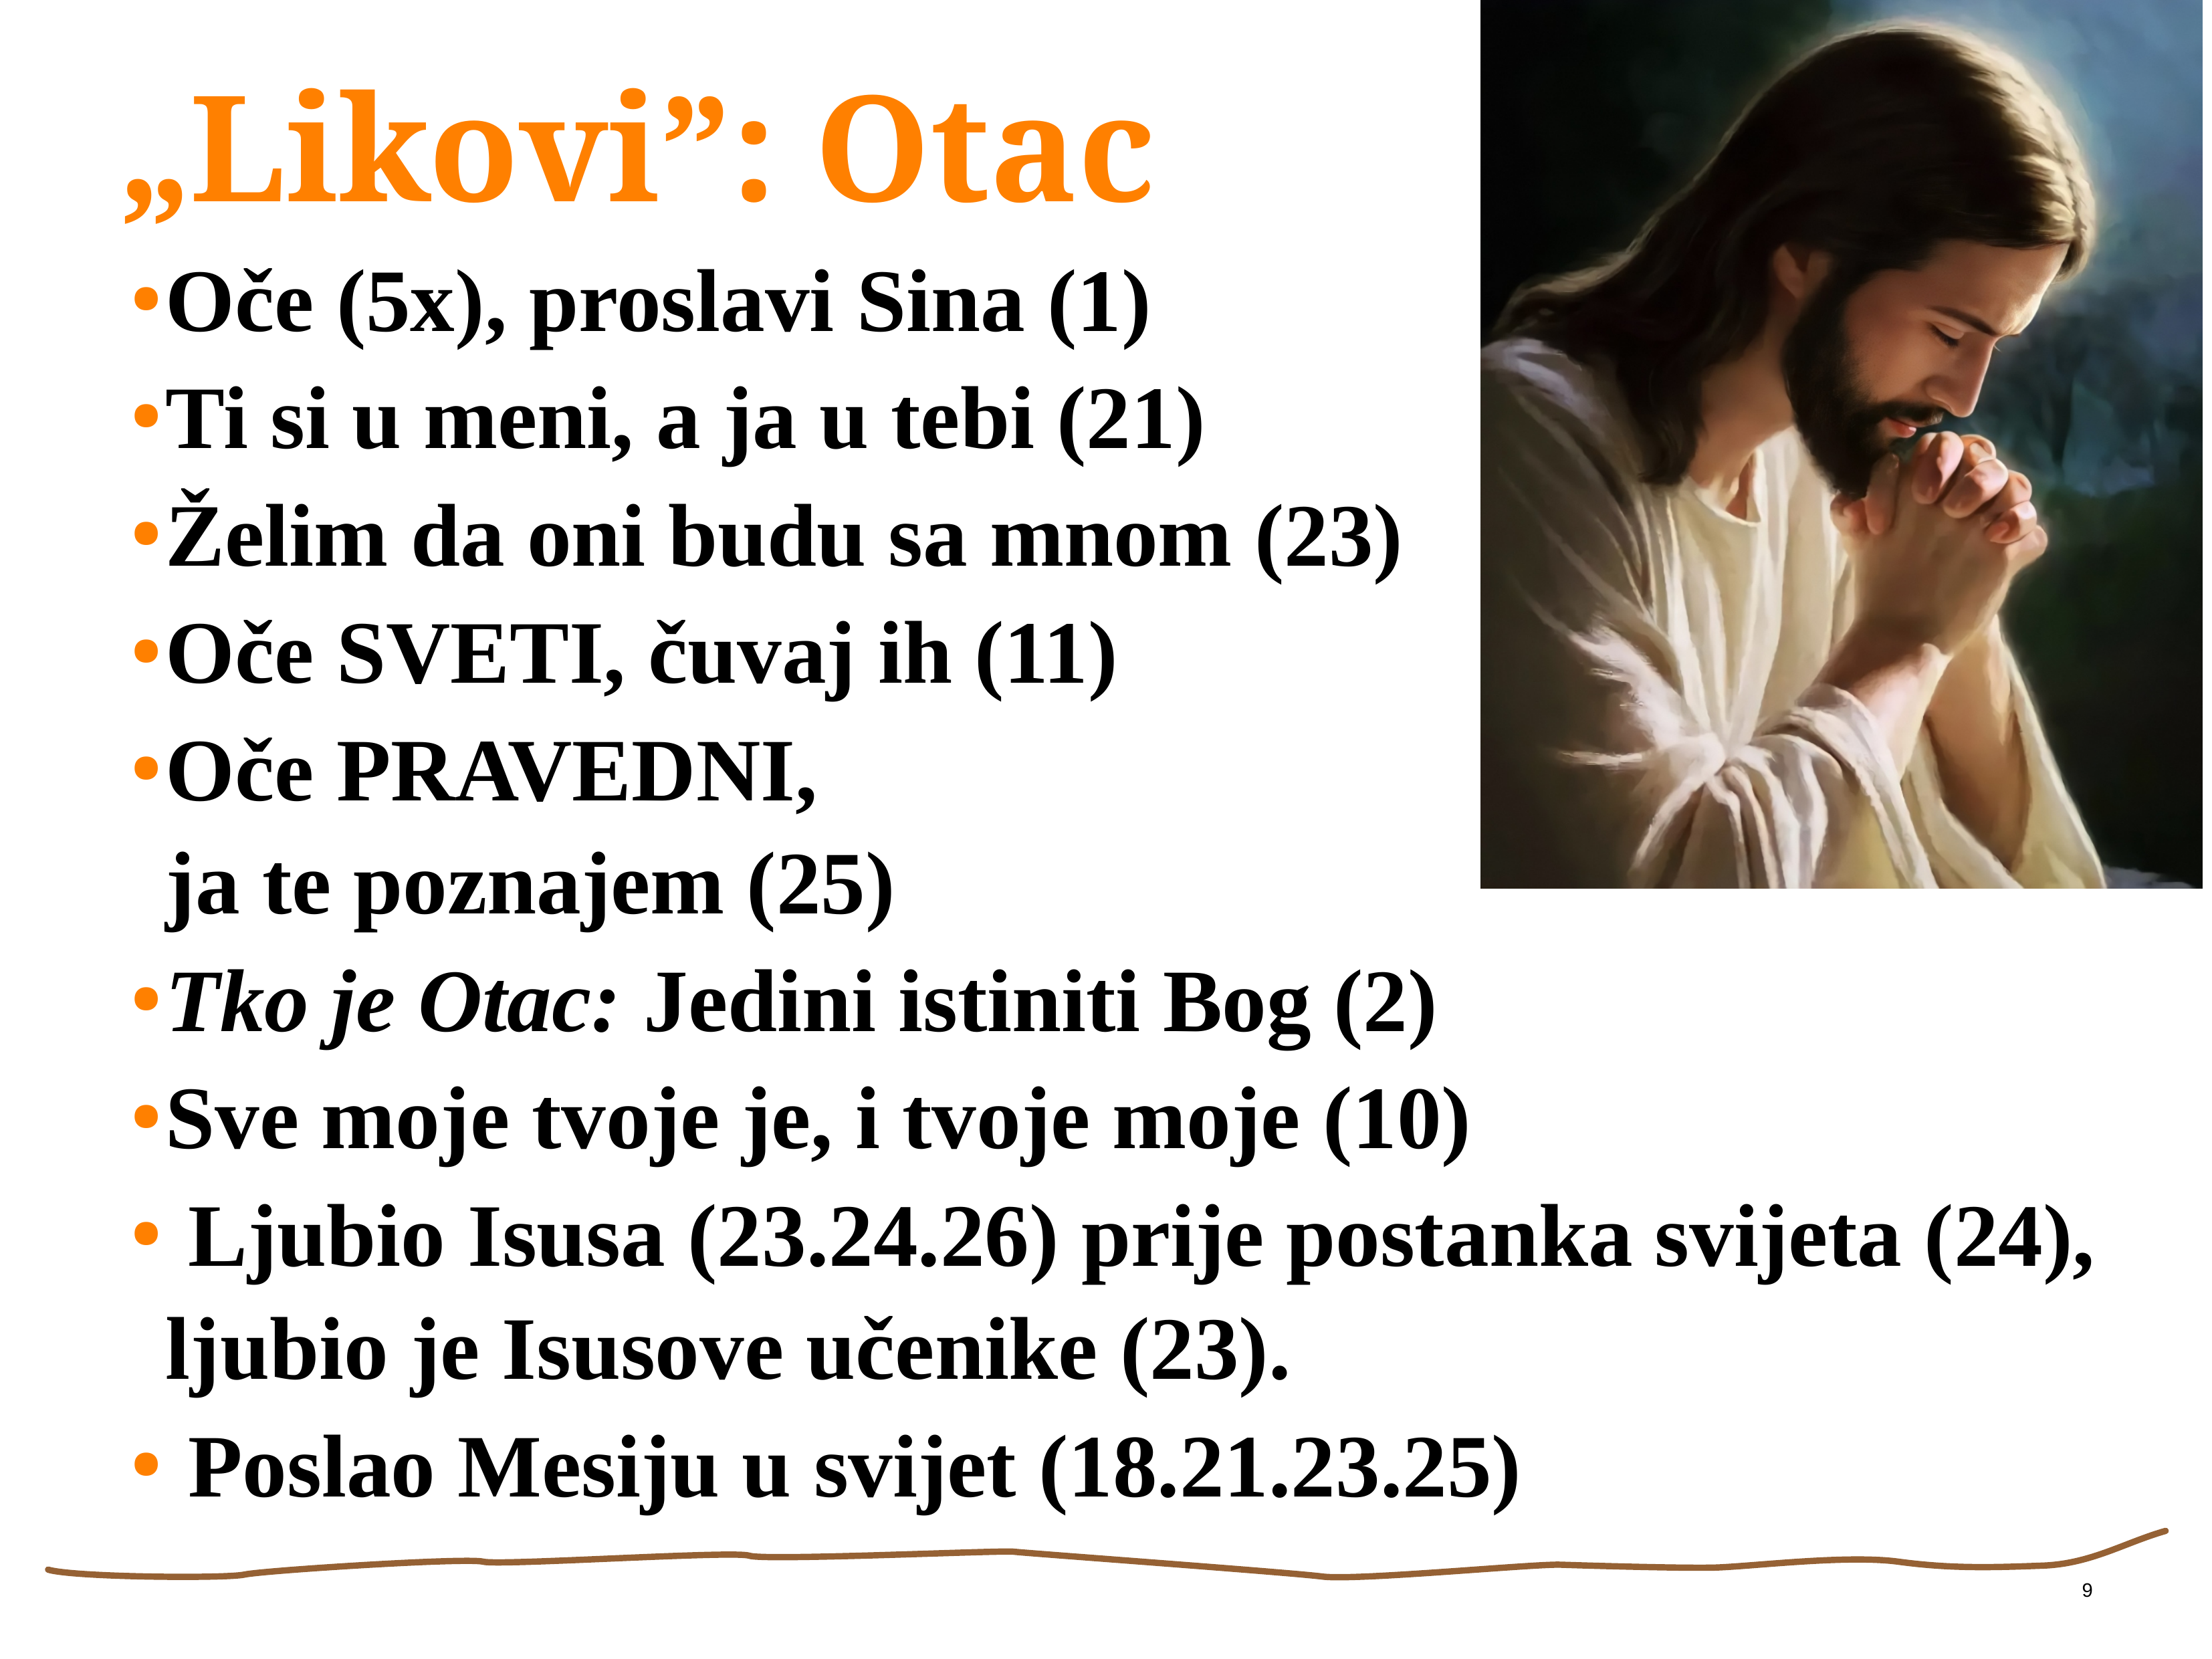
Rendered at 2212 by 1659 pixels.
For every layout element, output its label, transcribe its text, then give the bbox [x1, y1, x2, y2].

picture [1480, 0, 2203, 889]
list Oče (5x), proslavi Sina (1) Ti si u meni, a ja u tebi (21) Želim da oni budu sa mnom (23) Oče SVETI, čuvaj ih (11) Oče PRAVEDNI, ja te poznajem (25) Tko je Otac: Jedini istiniti Bog (2) Sve moje tvoje je, i tvoje moje (10) Ljubio Isusa (23.24.26) prije postanka svijeta (24), ljubio je Isusove učenike (23). Poslao Mesiju u svijet (18.21.23.25) [118, 237, 2152, 1527]
title „Likovi”: Otac [118, 52, 1480, 237]
